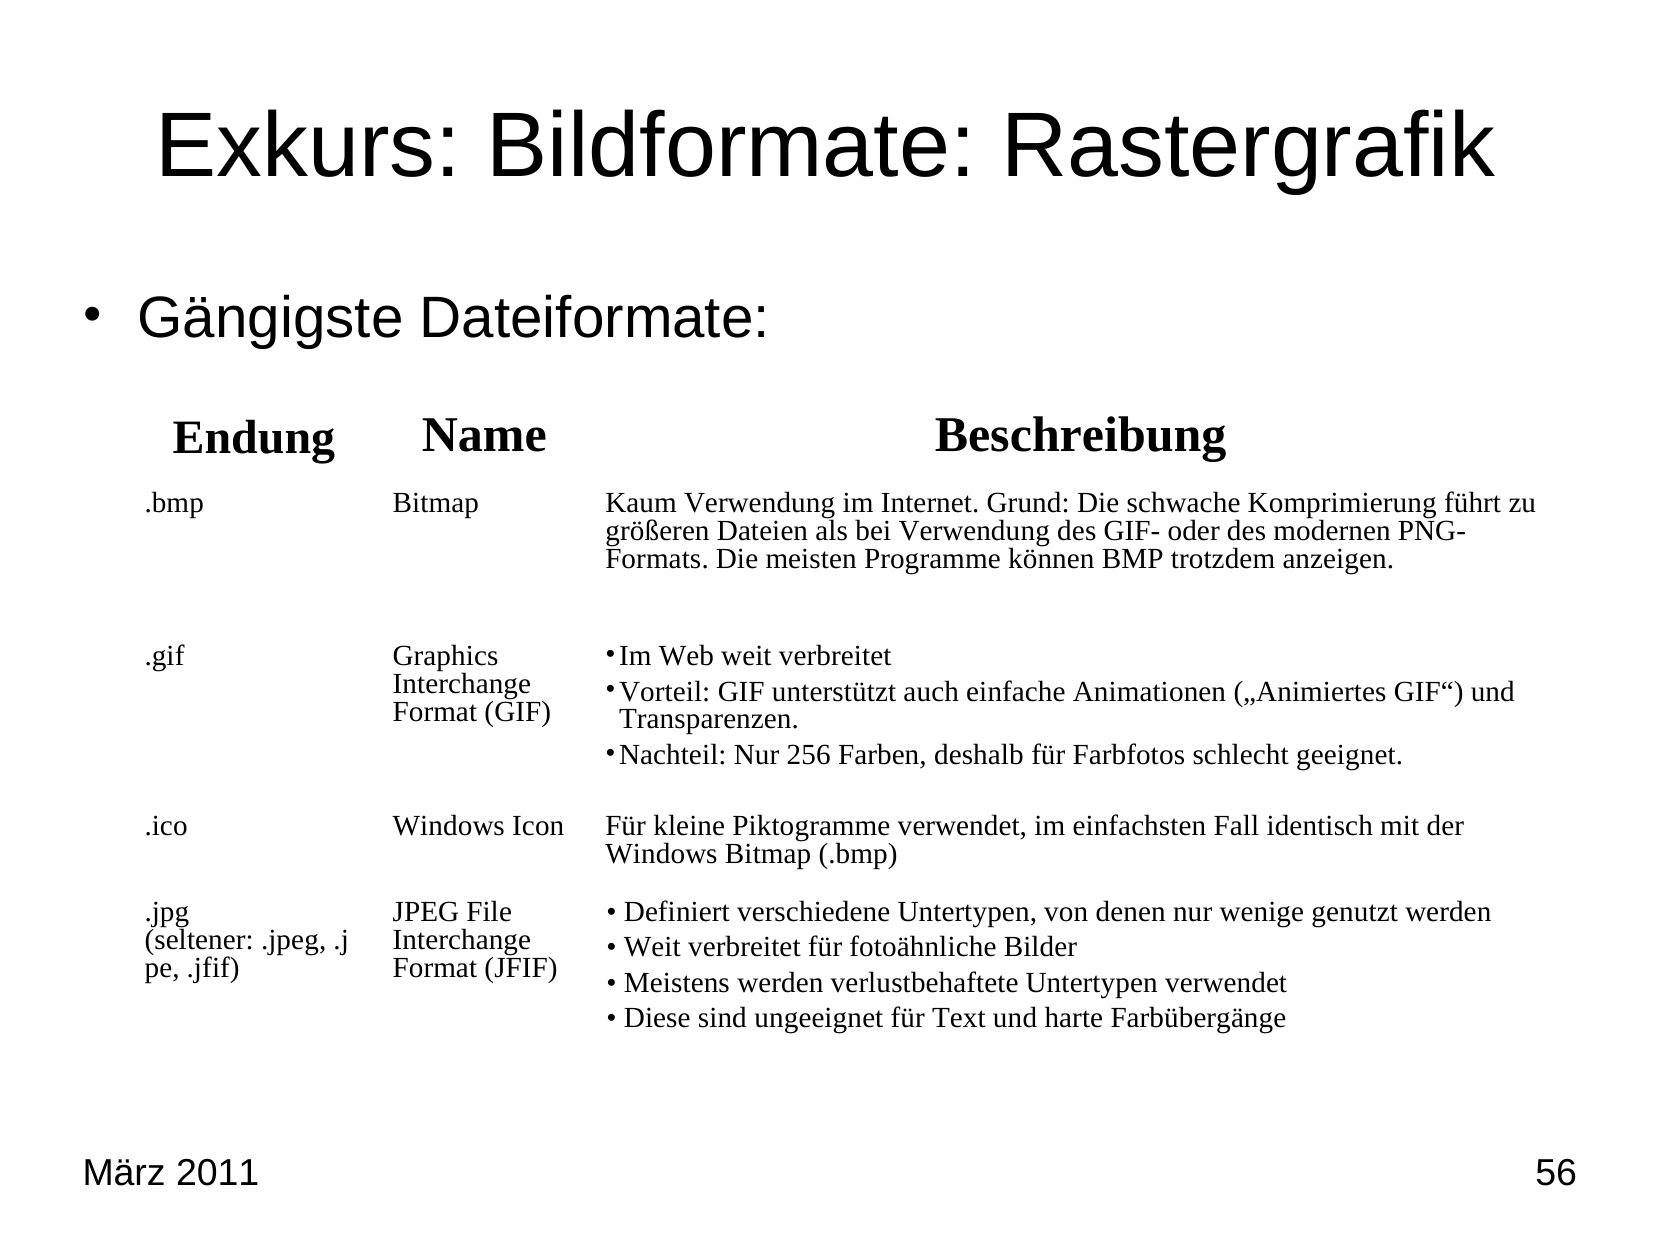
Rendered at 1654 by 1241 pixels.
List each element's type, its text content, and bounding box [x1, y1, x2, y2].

table_cell Für kleine Piktogramme verwendet, im einfachsten Fall identisch mit der Windows Bitmap (.bmp) [591, 792, 1571, 878]
title Exkurs: Bildformate: Rastergrafik [82, 49, 1571, 243]
table_cell Im Web weit verbreitet Vorteil: GIF unterstützt auch einfache Animationen („Animiertes GIF“) und Transparenzen. Nachteil: Nur 256 Farben, deshalb für Farbfotos schlecht geeignet. [591, 622, 1571, 792]
table_cell Windows Icon [378, 792, 591, 878]
table_cell .gif [130, 622, 378, 792]
table_header Endung [130, 380, 378, 469]
table_cell Bitmap [378, 469, 591, 622]
table_header Name [378, 380, 591, 469]
table_cell JPEG File Interchange Format (JFIF) [378, 878, 591, 1065]
list Gängigste Dateiformate: [82, 274, 814, 369]
table_cell Kaum Verwendung im Internet. Grund: Die schwache Komprimierung führt zu größeren Dateien als bei Verwendung des GIF- oder des modernen PNG-Formats. Die meisten Programme können BMP trotzdem anzeigen. [591, 469, 1571, 622]
table_cell • Definiert verschiedene Untertypen, von denen nur wenige genutzt werden • Weit verbreitet für fotoähnliche Bilder • Meistens werden verlustbehaftete Untertypen verwendet • Diese sind ungeeignet für Text und harte Farbübergänge [591, 878, 1571, 1065]
table_cell .ico [130, 792, 378, 878]
table_cell .jpg (seltener: .jpeg, .jpe, .jfif) [130, 878, 378, 1065]
table_header Beschreibung [591, 380, 1571, 469]
table_cell .bmp [130, 469, 378, 622]
table_cell Graphics Interchange Format (GIF) [378, 622, 591, 792]
